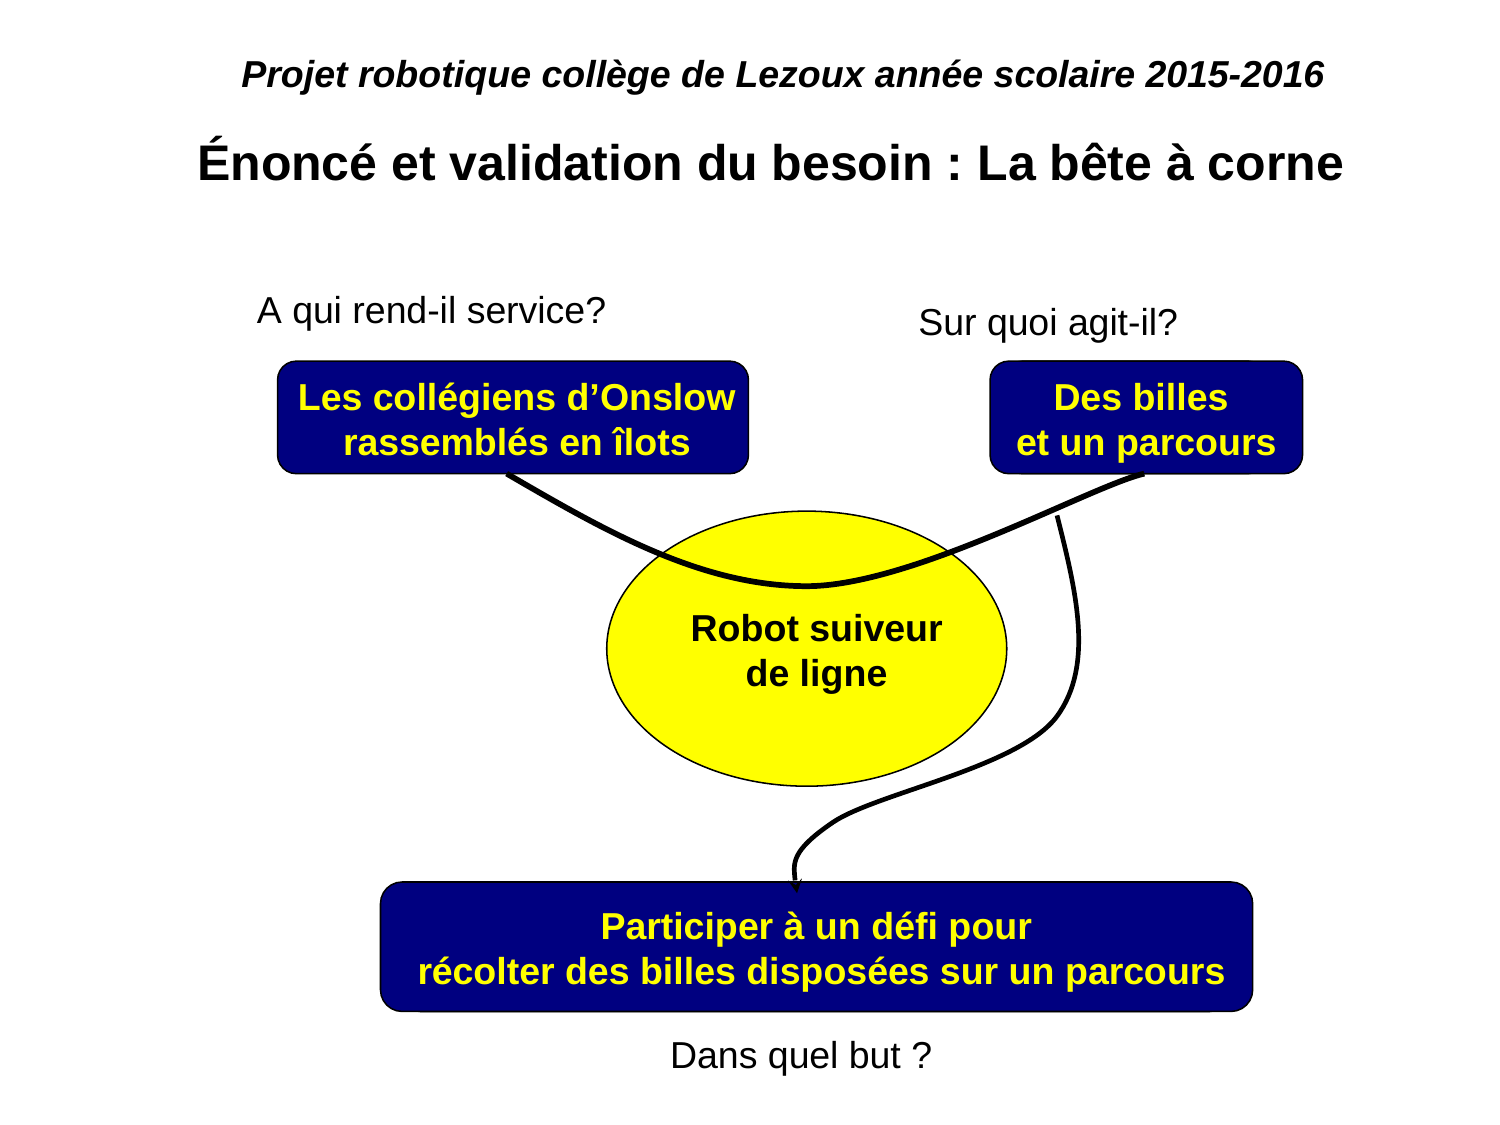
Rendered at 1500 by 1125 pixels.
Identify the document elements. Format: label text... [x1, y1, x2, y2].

text_box Des billes et un parcours [990, 361, 1303, 474]
text_box Sur quoi agit-il? [903, 290, 1341, 352]
text_box Dans quel but ? [655, 1023, 1093, 1084]
title Énoncé et validation du besoin : La bête à corne [171, 101, 1372, 220]
text_box Robot suiveur de ligne [606, 555, 1007, 787]
text_box Participer à un défi pour récolter des billes disposées sur un parcours [380, 881, 1253, 1012]
text_box Les collégiens d’Onslow rassemblés en îlots [277, 361, 749, 474]
text_box Projet robotique collège de Lezoux année scolaire 2015-2016 [183, 31, 1384, 114]
text_box Robot suiveur de ligne [664, 511, 947, 583]
text_box A qui rend-il service? [242, 278, 680, 340]
